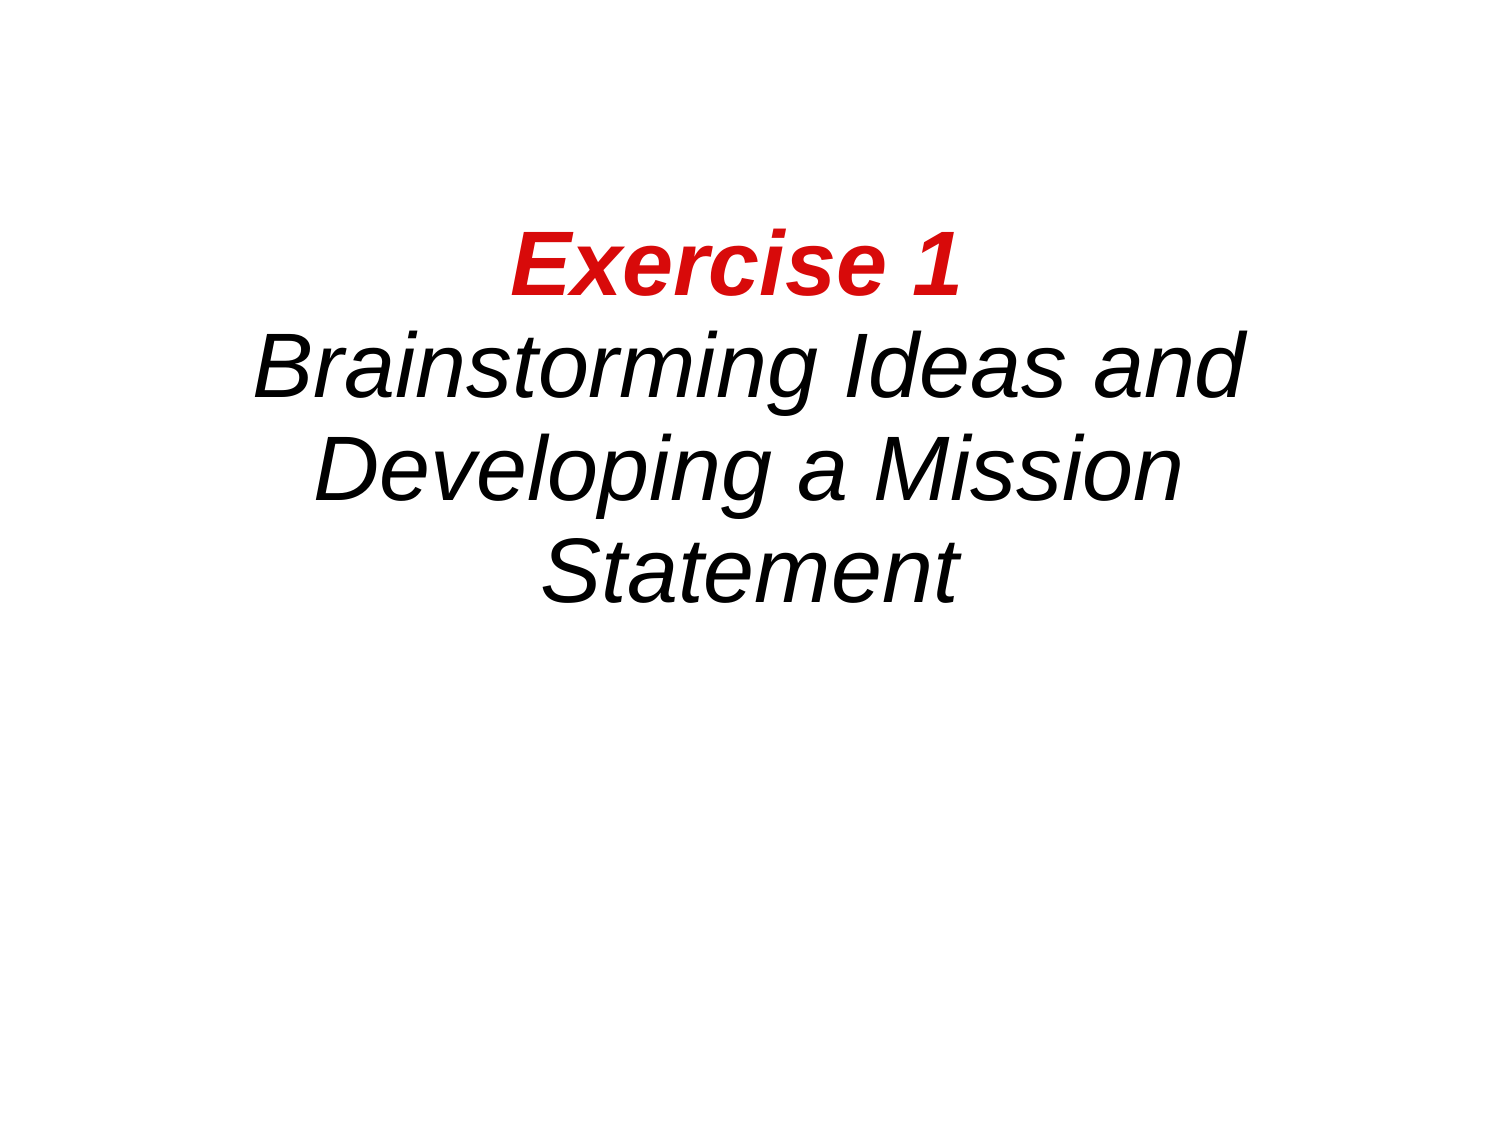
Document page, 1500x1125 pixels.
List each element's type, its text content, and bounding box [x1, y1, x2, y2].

title Exercise 1 Brainstorming Ideas and Developing a Mission Statement [112, 186, 1388, 752]
